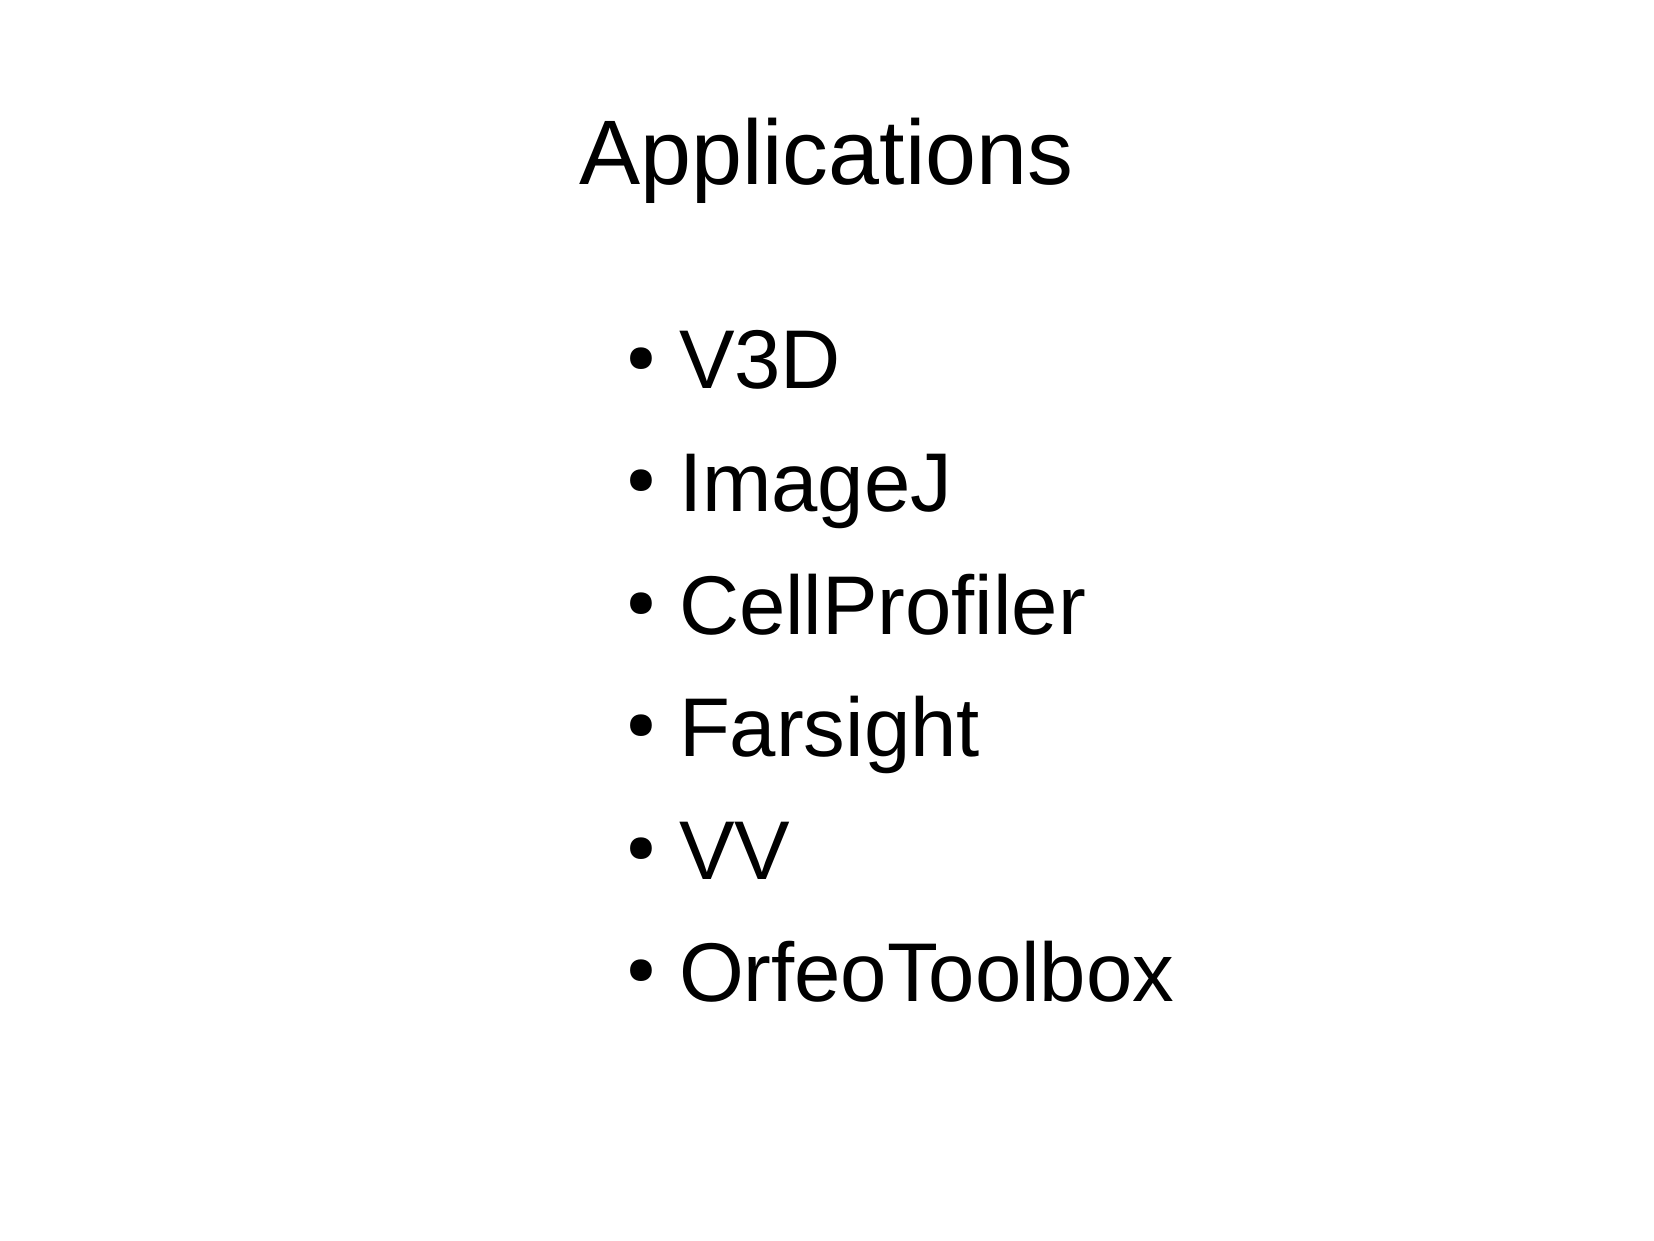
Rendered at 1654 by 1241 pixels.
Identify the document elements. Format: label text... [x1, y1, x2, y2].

title Applications [82, 56, 1571, 250]
list V3D ImageJ CellProfiler Farsight VV OrfeoToolbox [608, 313, 1426, 1133]
